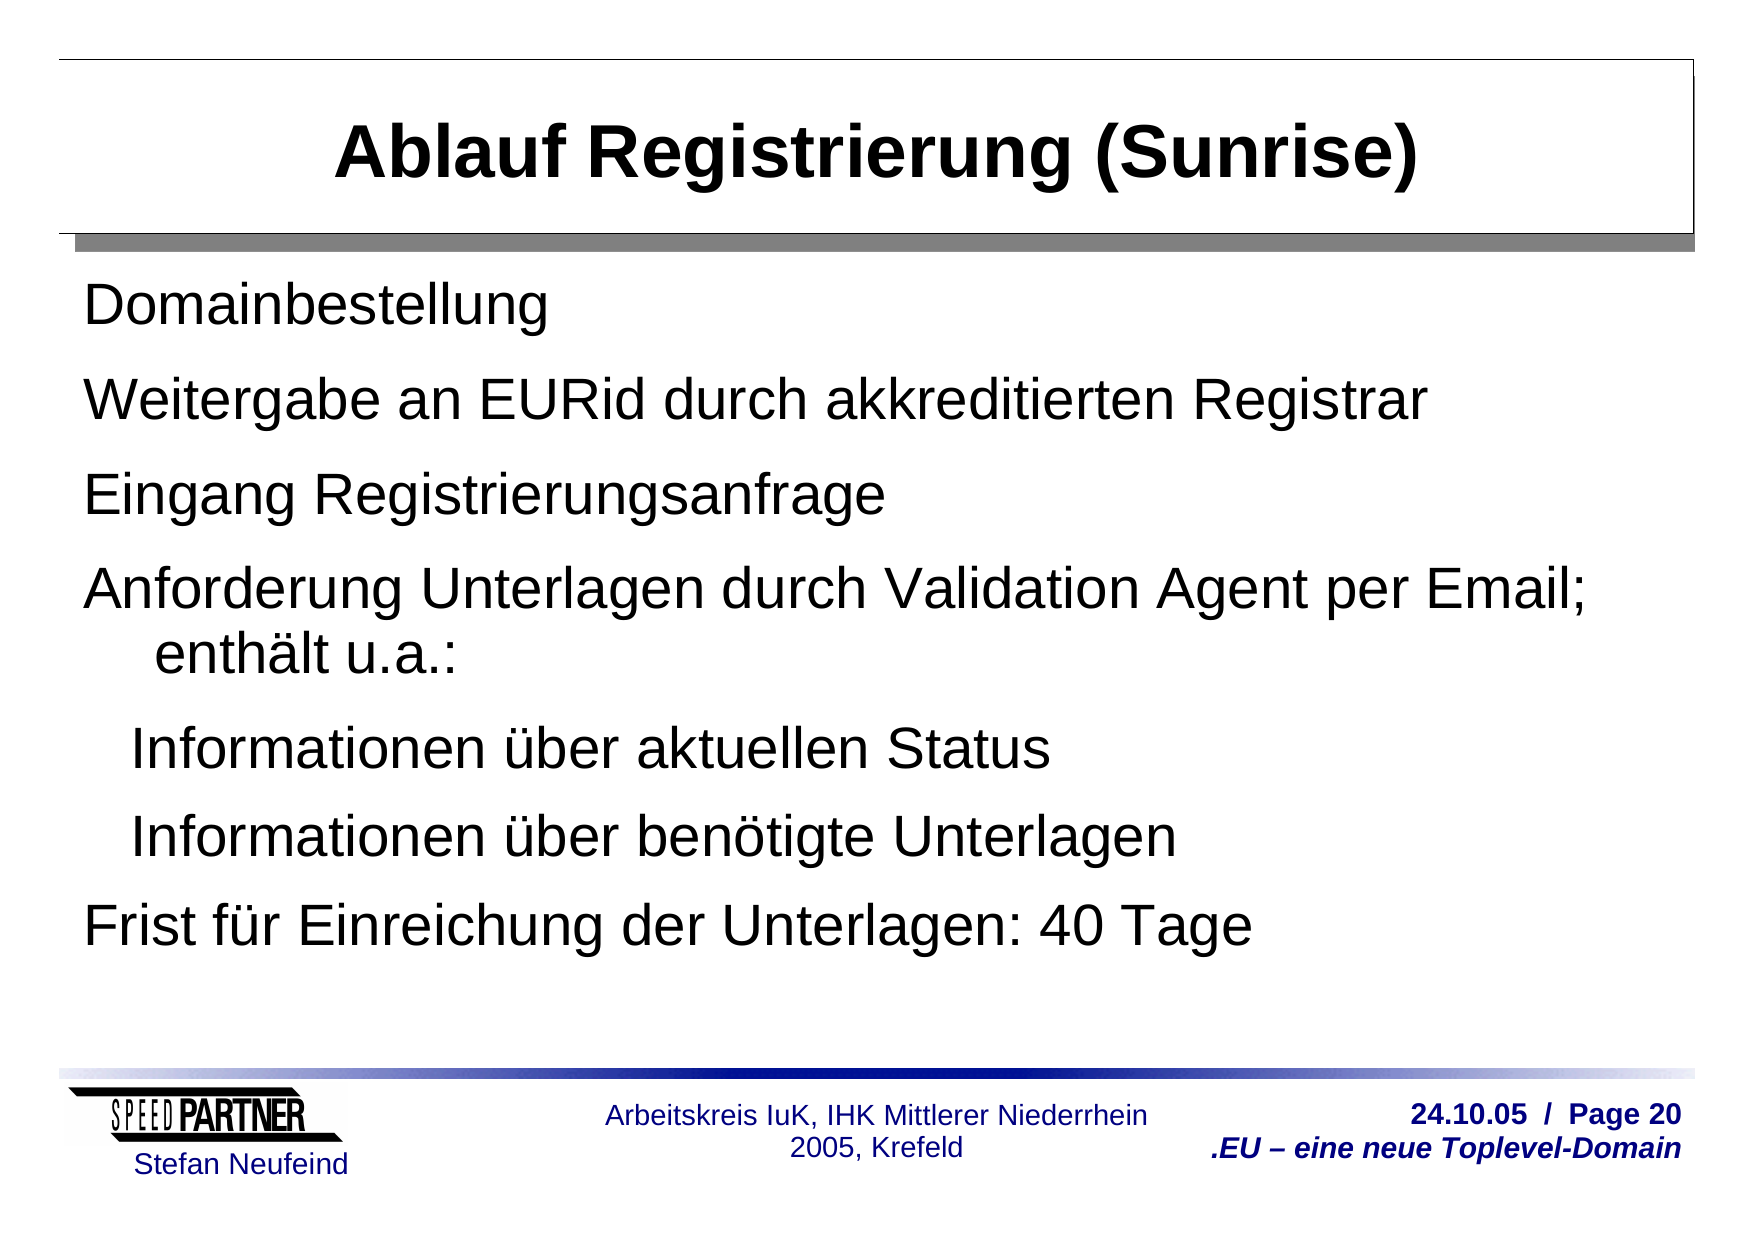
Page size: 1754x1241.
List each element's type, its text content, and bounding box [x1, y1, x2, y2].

title Ablauf Registrierung (Sunrise) [59, 59, 1695, 244]
list Domainbestellung Weitergabe an EURid durch akkreditierten Registrar Eingang Registrierungsanfrage Anforderung Unterlagen durch Validation Agent per Email; enthält u.a.: Informationen über aktuellen Status Informationen über benötigte Unterlagen Frist für Einreichung der Unterlagen: 40 Tage [71, 272, 1695, 1055]
picture [64, 1082, 348, 1146]
picture [59, 1068, 1695, 1079]
